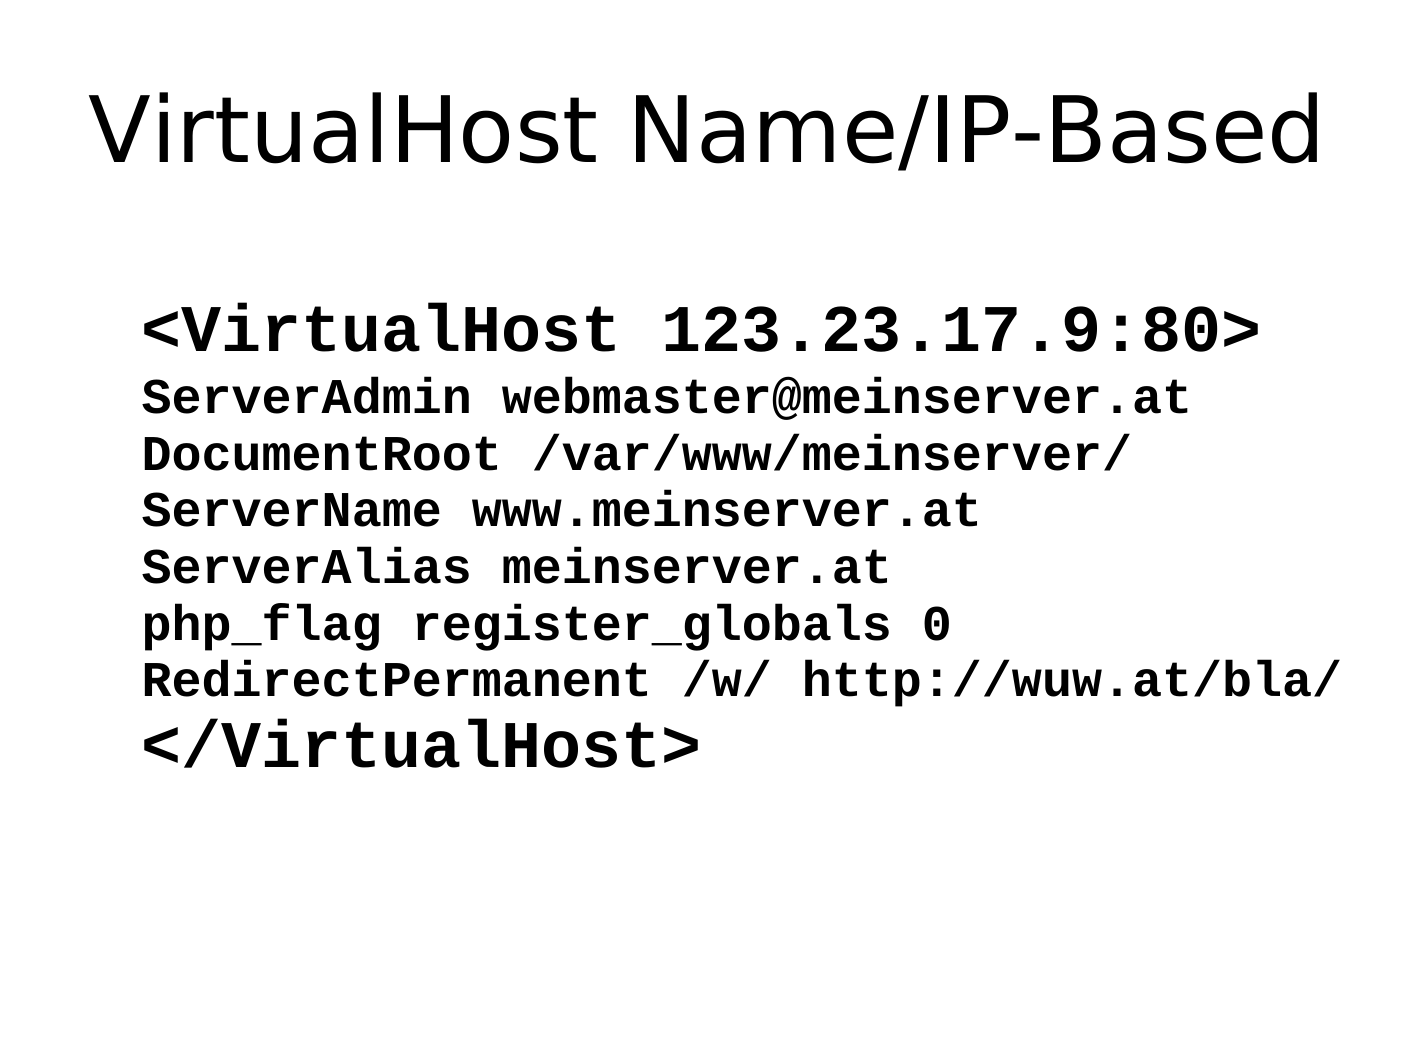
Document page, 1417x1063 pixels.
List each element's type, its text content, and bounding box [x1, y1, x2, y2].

title VirtualHost Name/IP-Based [70, 49, 1346, 213]
list <VirtualHost 123.23.17.9:80> ServerAdmin webmaster@meinserver.at DocumentRoot /var/www/meinserver/ ServerName www.meinserver.at ServerAlias meinserver.at php_flag register_globals 0 RedirectPermanent /w/ http://wuw.at/bla/ </VirtualHost> [70, 248, 1346, 942]
